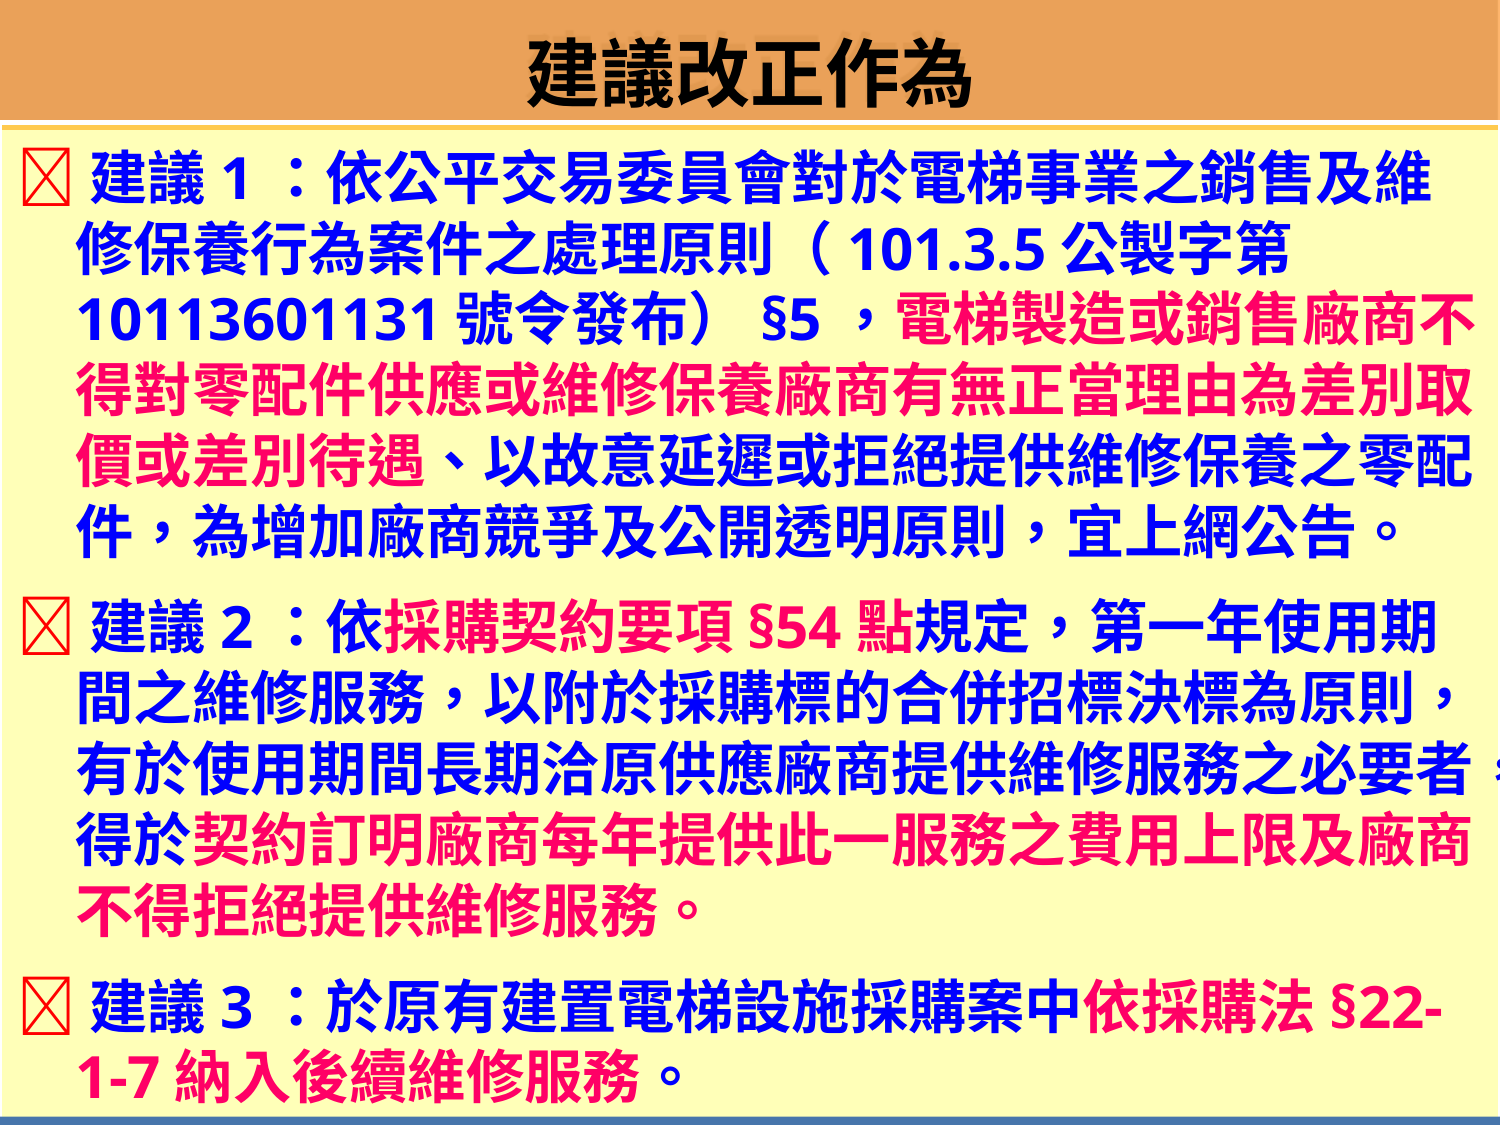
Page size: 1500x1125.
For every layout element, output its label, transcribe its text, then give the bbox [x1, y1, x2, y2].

text_box 建議1：依公平交易委員會對於電梯事業之銷售及維修保養行為案件之處理原則（101.3.5公製字第10113601131號令發布）§5，電梯製造或銷售廠商不得對零配件供應或維修保養廠商有無正當理由為差別取價或差別待遇、以故意延遲或拒絕提供維修保養之零配件，為增加廠商競爭及公開透明原則，宜上網公告。 建議2：依採購契約要項§54點規定，第一年使用期間之維修服務，以附於採購標的合併招標決標為原則，有於使用期間長期洽原供應廠商提供維修服務之必要者，得於契約訂明廠商每年提供此一服務之費用上限及廠商不得拒絕提供維修服務。 建議3：於原有建置電梯設施採購案中依採購法§22-1-7納入後續維修服務。 [0, 122, 1500, 1116]
text_box 建議改正作為 [0, 0, 1500, 122]
text_box [0, 1116, 1500, 1125]
